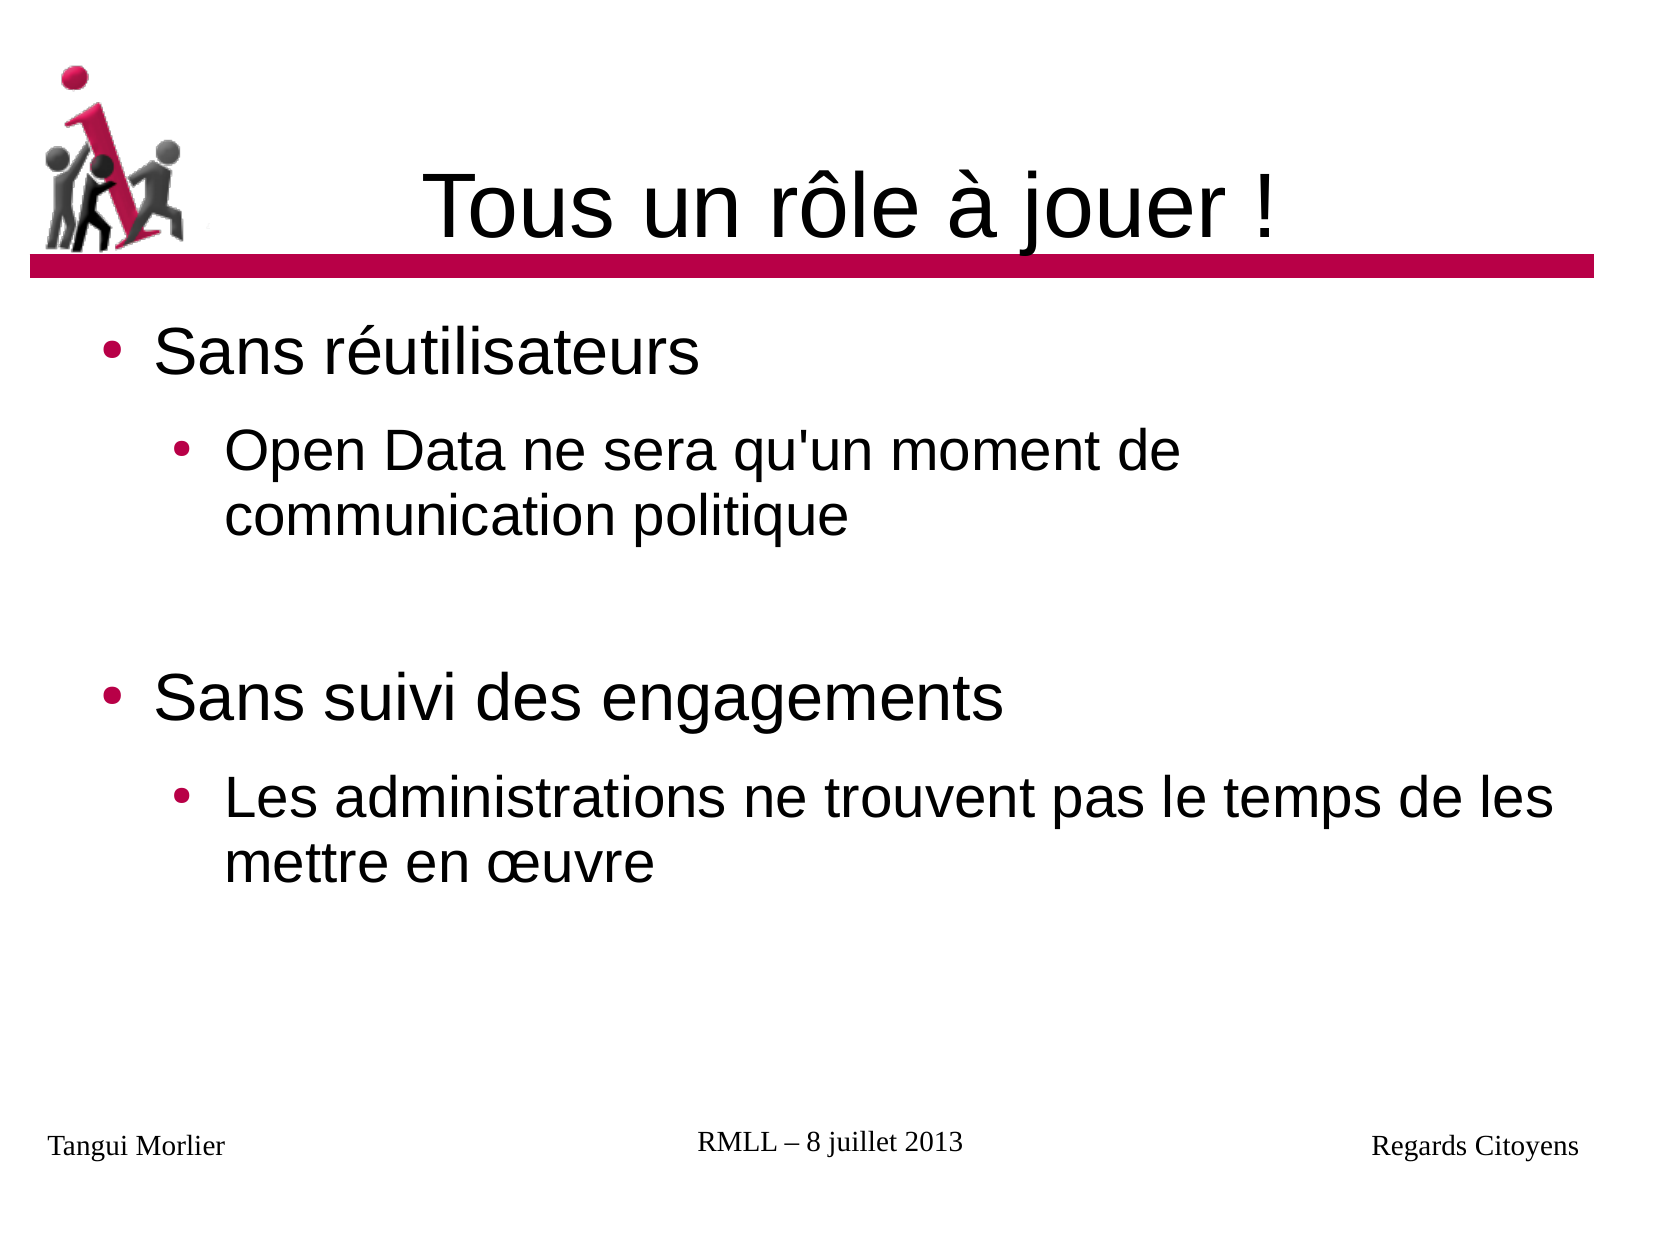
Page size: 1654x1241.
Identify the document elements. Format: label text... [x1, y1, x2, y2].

picture [29, 60, 210, 254]
title Tous un rôle à jouer ! [106, 102, 1595, 310]
list Sans réutilisateurs Open Data ne sera qu'un moment de communication politique Sans suivi des engagements Les administrations ne trouvent pas le temps de les mettre en œuvre [82, 313, 1571, 1034]
